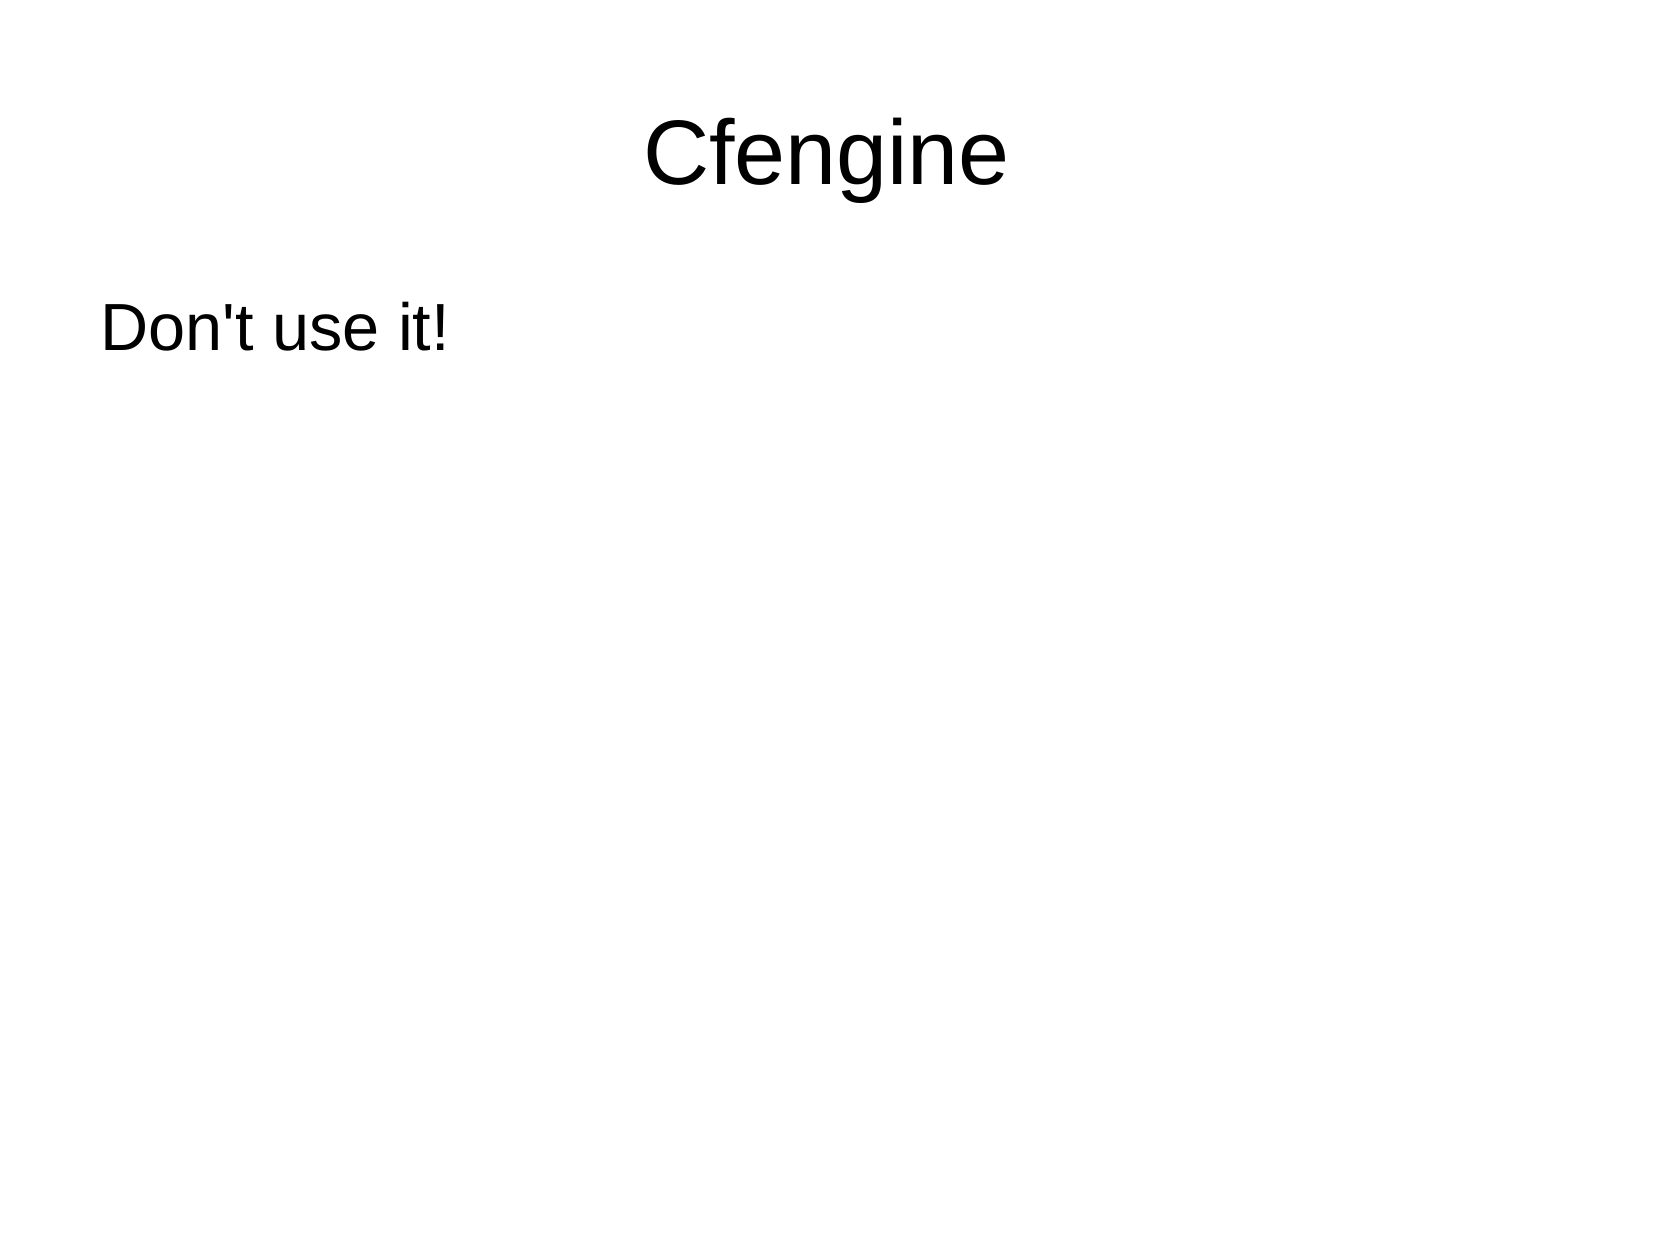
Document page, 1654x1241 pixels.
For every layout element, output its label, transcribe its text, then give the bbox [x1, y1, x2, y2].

title Cfengine [82, 56, 1571, 250]
list Don't use it! [82, 290, 1571, 1094]
